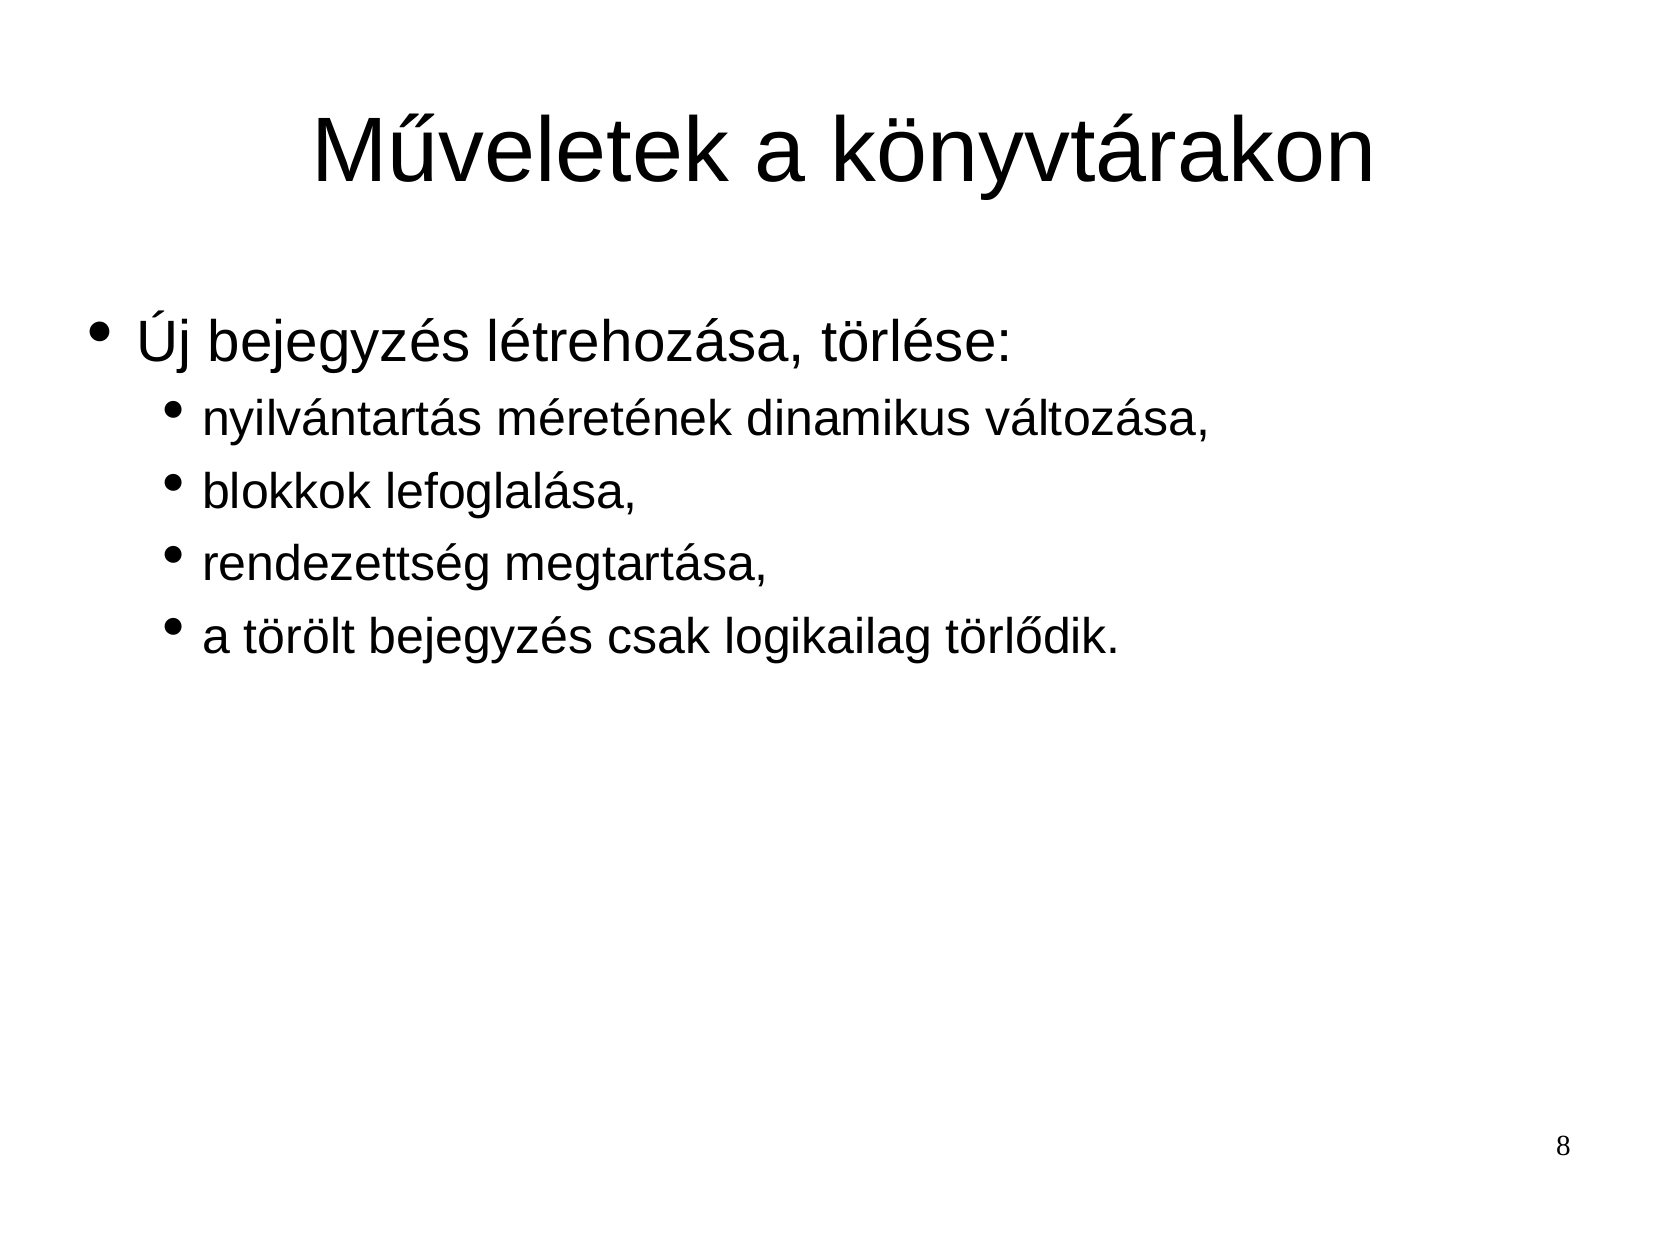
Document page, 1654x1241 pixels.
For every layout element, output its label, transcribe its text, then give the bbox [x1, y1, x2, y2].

list Új bejegyzés létrehozása, törlése: nyilvántartás méretének dinamikus változása, blokkok lefoglalása, rendezettség megtartása, a törölt bejegyzés csak logikailag törlődik. [0, 295, 1406, 1040]
title Műveletek a könyvtárakon [124, 41, 1530, 249]
